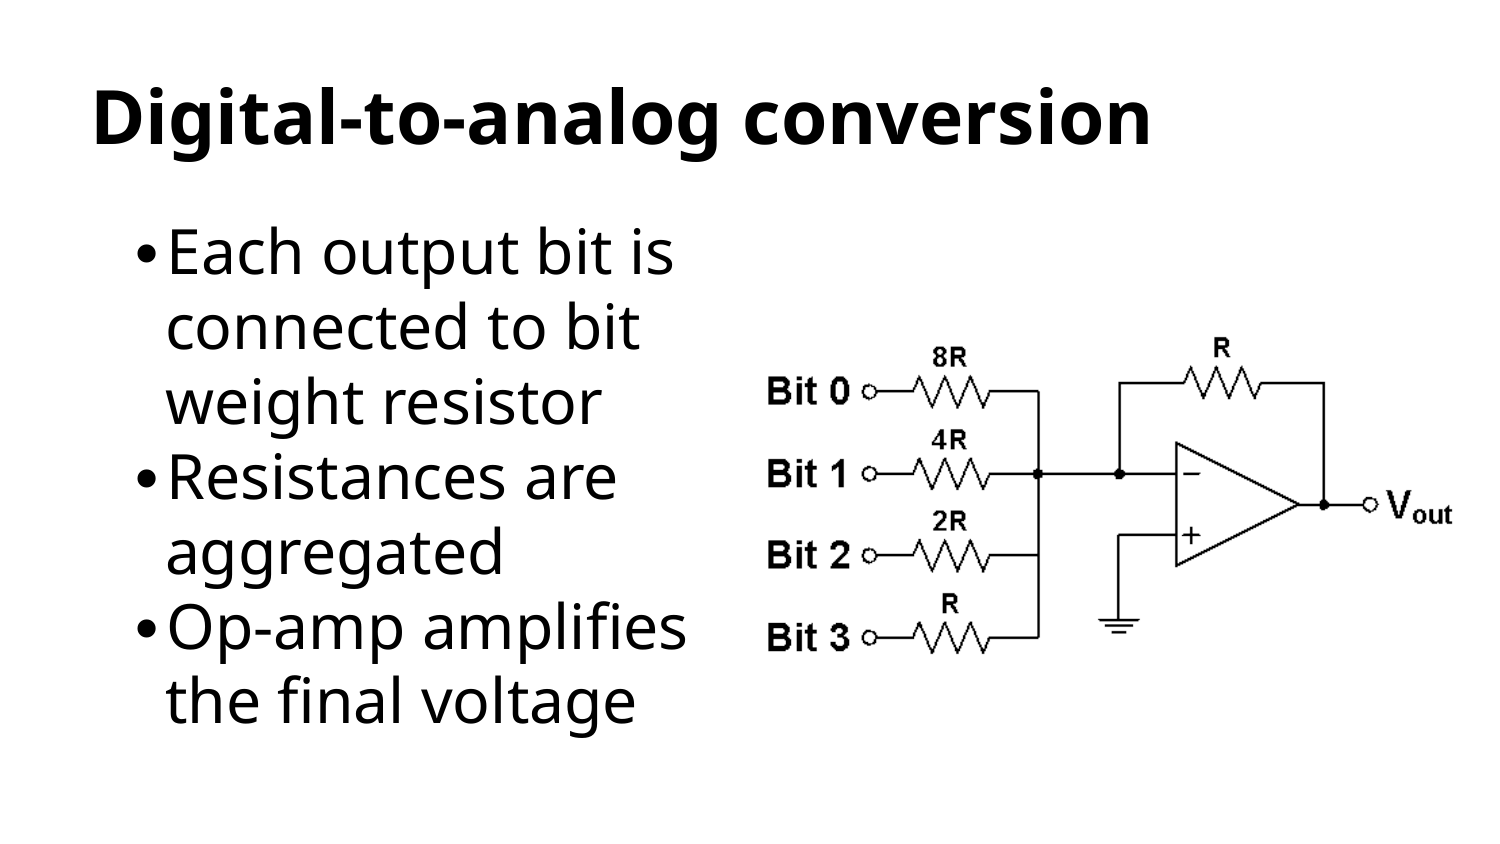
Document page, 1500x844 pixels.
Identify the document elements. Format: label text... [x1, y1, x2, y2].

title Digital-to-analog conversion [75, 33, 1425, 175]
list Each output bit is connected to bit weight resistor Resistances are aggregated Op-amp amplifies the final voltage [75, 196, 731, 808]
picture [763, 325, 1455, 665]
